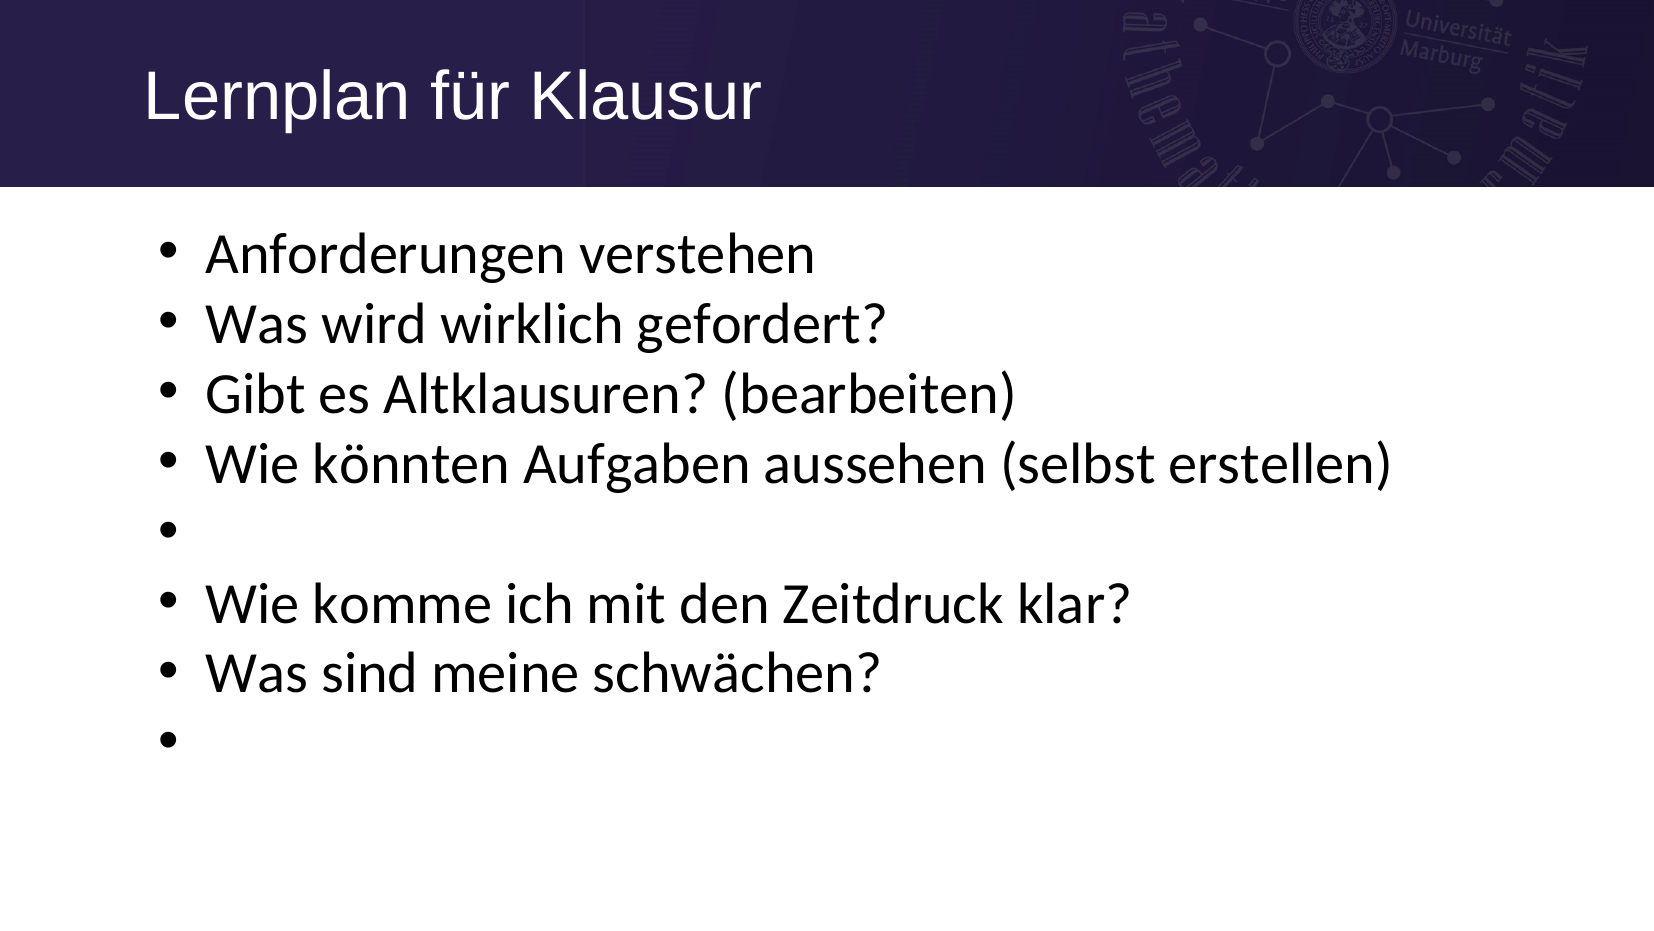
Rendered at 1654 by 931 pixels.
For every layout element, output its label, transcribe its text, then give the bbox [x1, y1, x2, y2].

text_box Lernplan für Klausur [143, 14, 1260, 170]
picture [0, 0, 1654, 187]
text_box Anforderungen verstehen Was wird wirklich gefordert? Gibt es Altklausuren? (bearbeiten) Wie könnten Aufgaben aussehen (selbst erstellen) Wie komme ich mit den Zeitdruck klar? Was sind meine schwächen? [143, 207, 1570, 788]
